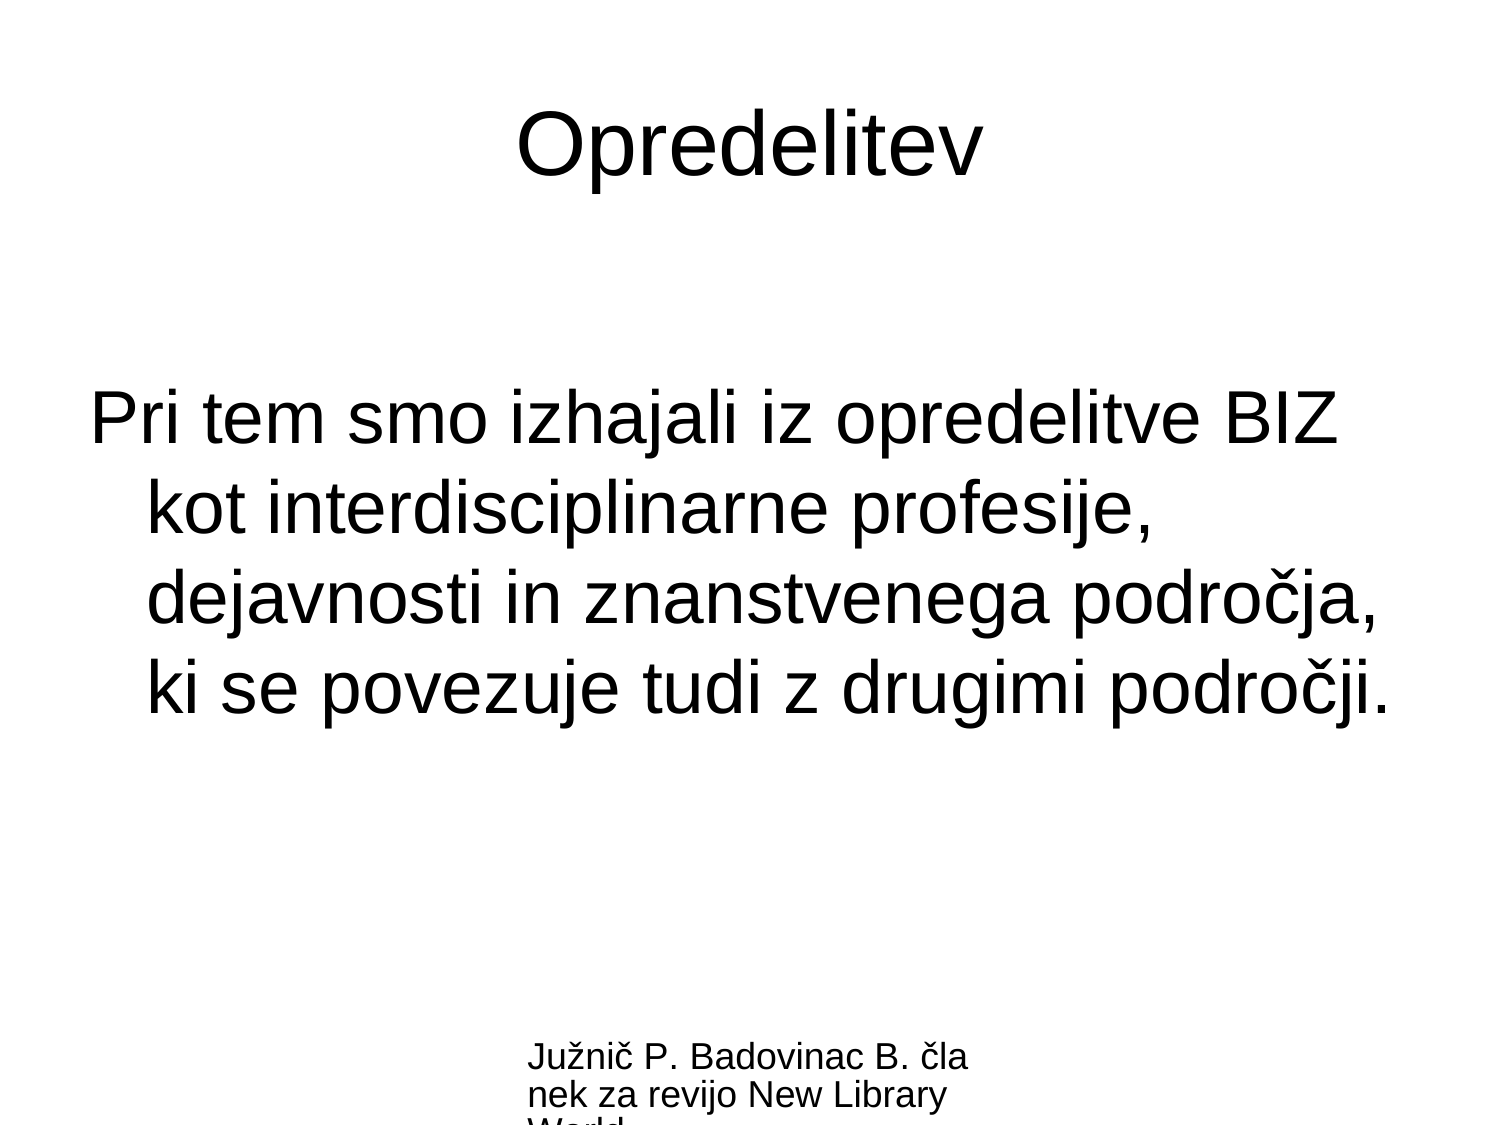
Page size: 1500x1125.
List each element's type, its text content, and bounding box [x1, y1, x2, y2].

list Pri tem smo izhajali iz opredelitve BIZ kot interdisciplinarne profesije, dejavnosti in znanstvenega področja, ki se povezuje tudi z drugimi področji. [75, 262, 1426, 1006]
title Opredelitev [75, 45, 1426, 233]
